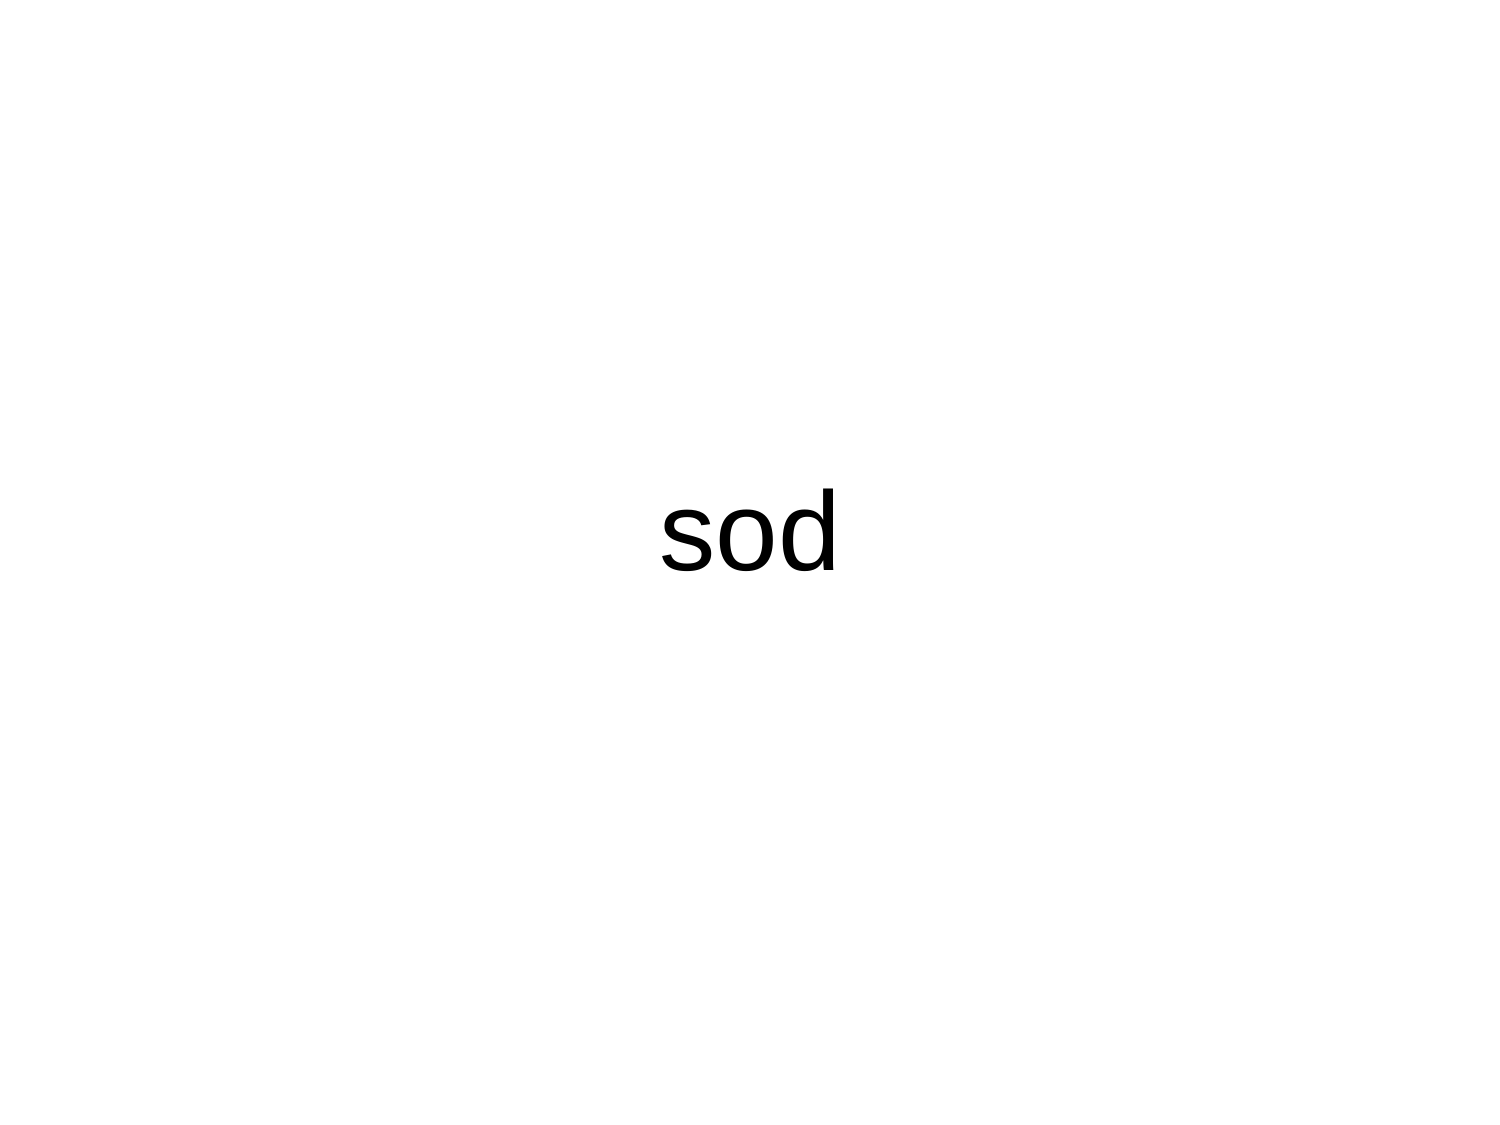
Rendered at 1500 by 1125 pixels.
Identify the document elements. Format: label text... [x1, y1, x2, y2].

title sod [112, 437, 1388, 625]
